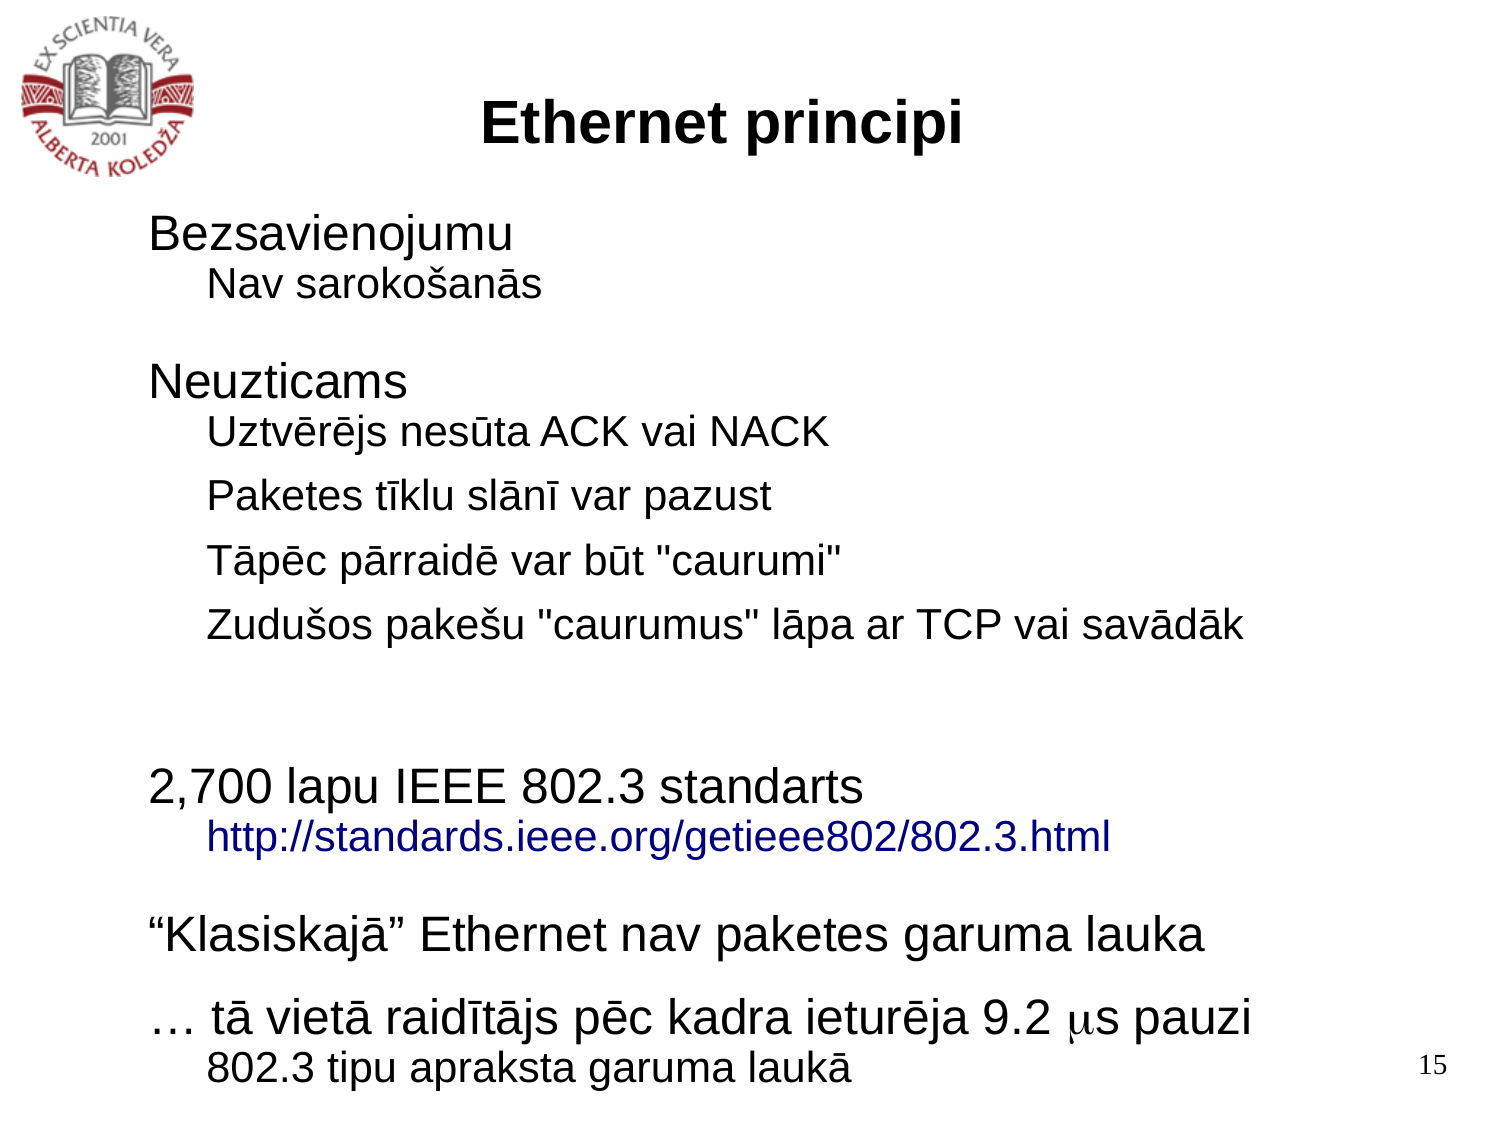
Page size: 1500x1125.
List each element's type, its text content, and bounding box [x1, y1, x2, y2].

picture [21, 16, 194, 177]
list Bezsavienojumu Nav sarokošanās Neuzticams Uztvērējs nesūta ACK vai NACK Paketes tīklu slānī var pazust Tāpēc pārraidē var būt "caurumi" Zudušos pakešu "caurumus" lāpa ar TCP vai savādāk 2,700 lapu IEEE 802.3 standarts http://standards.ieee.org/getieee802/802.3.html “Klasiskajā” Ethernet nav paketes garuma lauka … tā vietā raidītājs pēc kadra ieturēja 9.2 s pauzi 802.3 tipu apraksta garuma laukā [74, 200, 1463, 1101]
title Ethernet principi [50, 62, 1374, 175]
